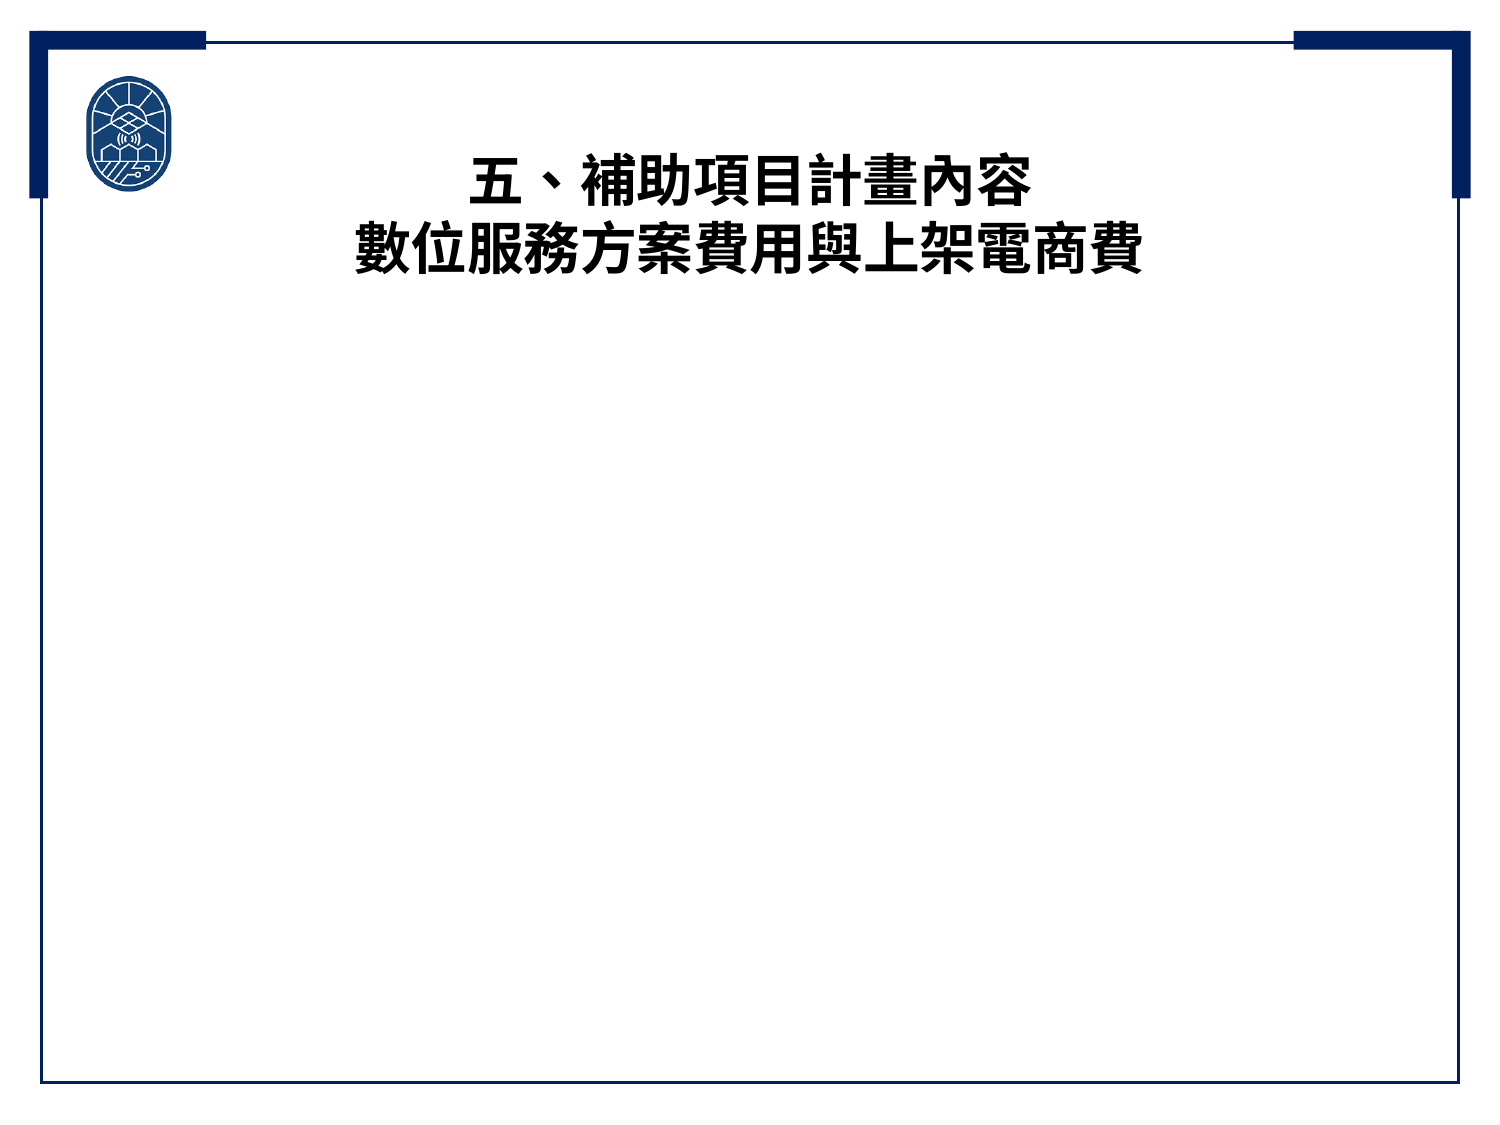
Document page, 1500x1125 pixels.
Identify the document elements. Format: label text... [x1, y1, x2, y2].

text_box 五、補助項目計畫內容 數位服務方案費用與上架電商費 [74, 137, 1425, 289]
picture [50, 55, 207, 212]
